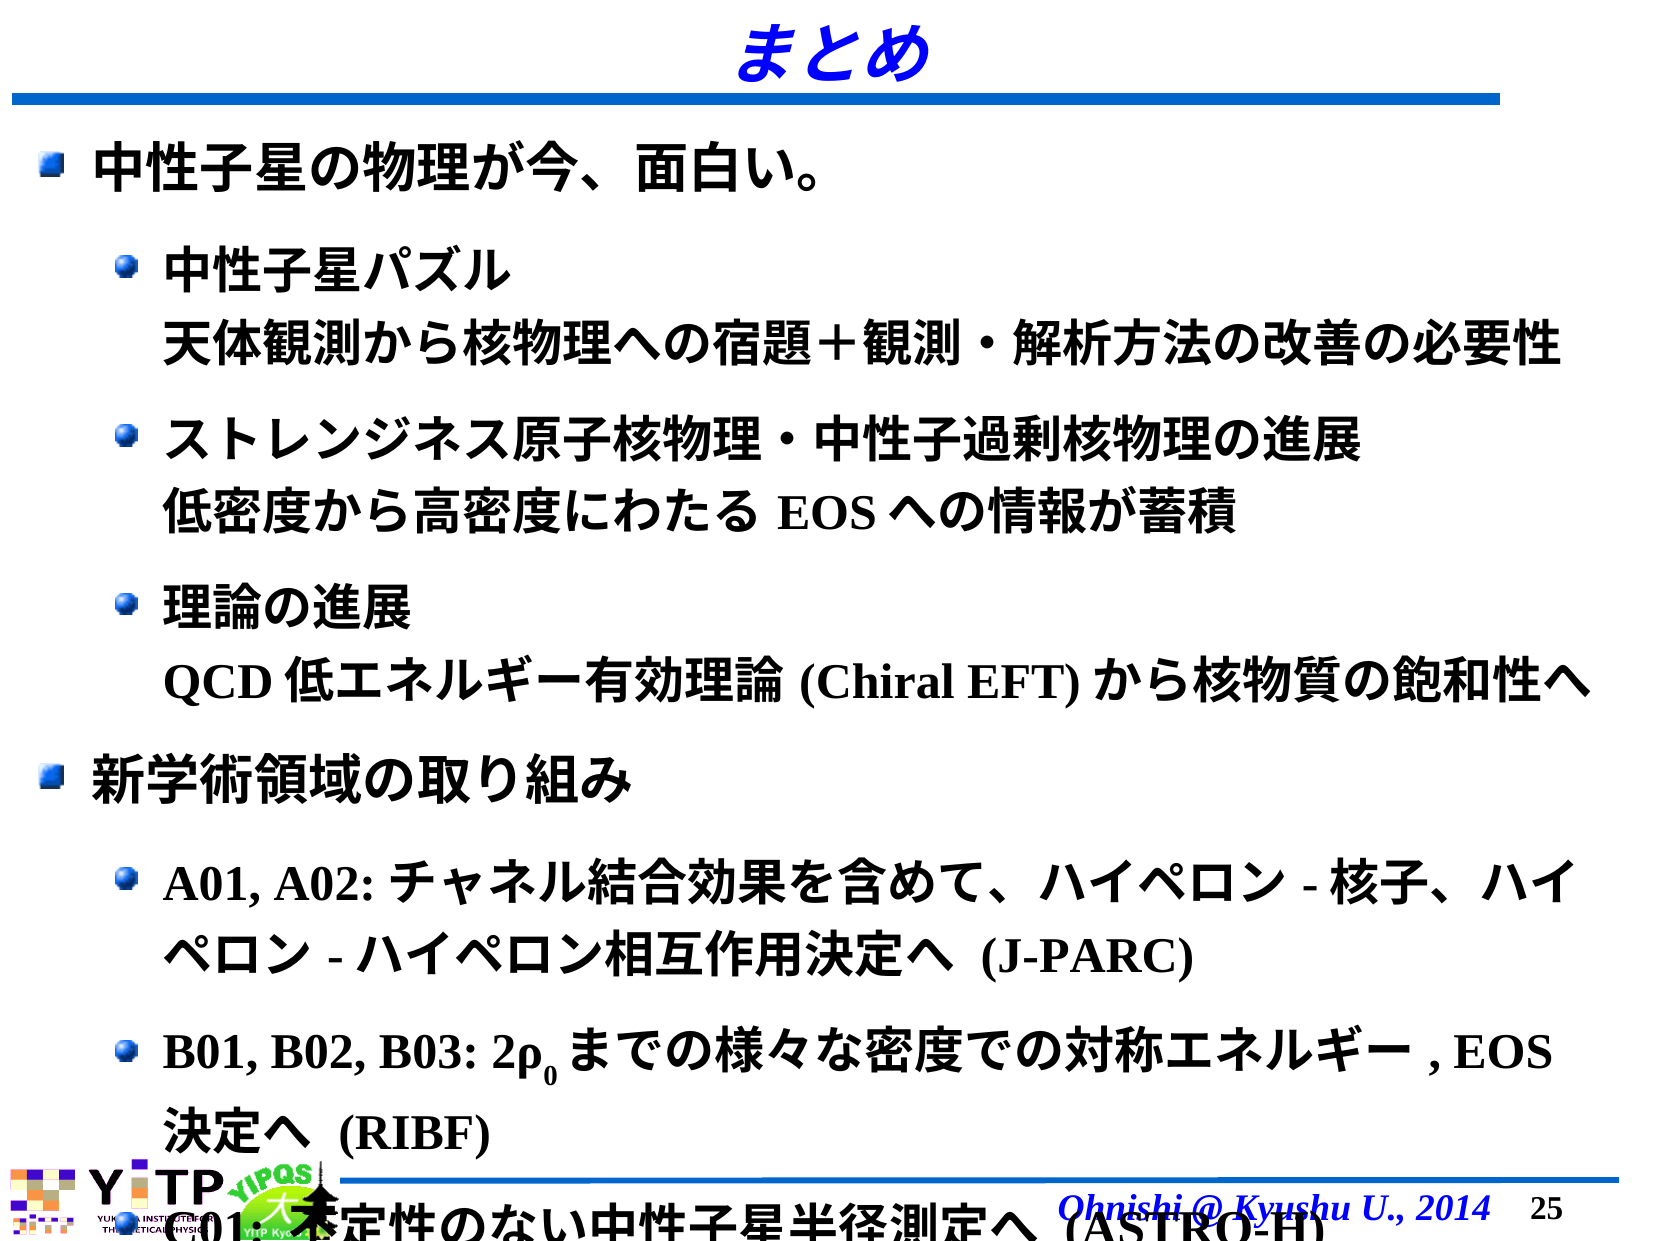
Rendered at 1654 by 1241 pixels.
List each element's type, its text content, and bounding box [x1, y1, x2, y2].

picture [0, 1154, 340, 1241]
list 中性子星の物理が今、面白い。 中性子星パズル 天体観測から核物理への宿題＋観測・解析方法の改善の必要性 ストレンジネス原子核物理・中性子過剰核物理の進展 低密度から高密度にわたるEOSへの情報が蓄積 理論の進展 QCD低エネルギー有効理論(Chiral EFT)から核物質の飽和性へ 新学術領域の取り組み A01, A02:チャネル結合効果を含めて、ハイペロン-核子、ハイペロン-ハイペロン相互作用決定へ (J-PARC) B01, B02, B03: 2ρ0までの様々な密度での対称エネルギー, EOS 決定へ (RIBF) C01: 不定性のない中性子星半径測定へ (ASTRO-H) 今秋、2回目の公募研究募集 [20, 124, 1621, 1137]
picture [207, 1214, 214, 1241]
title まとめ [0, 0, 1654, 99]
